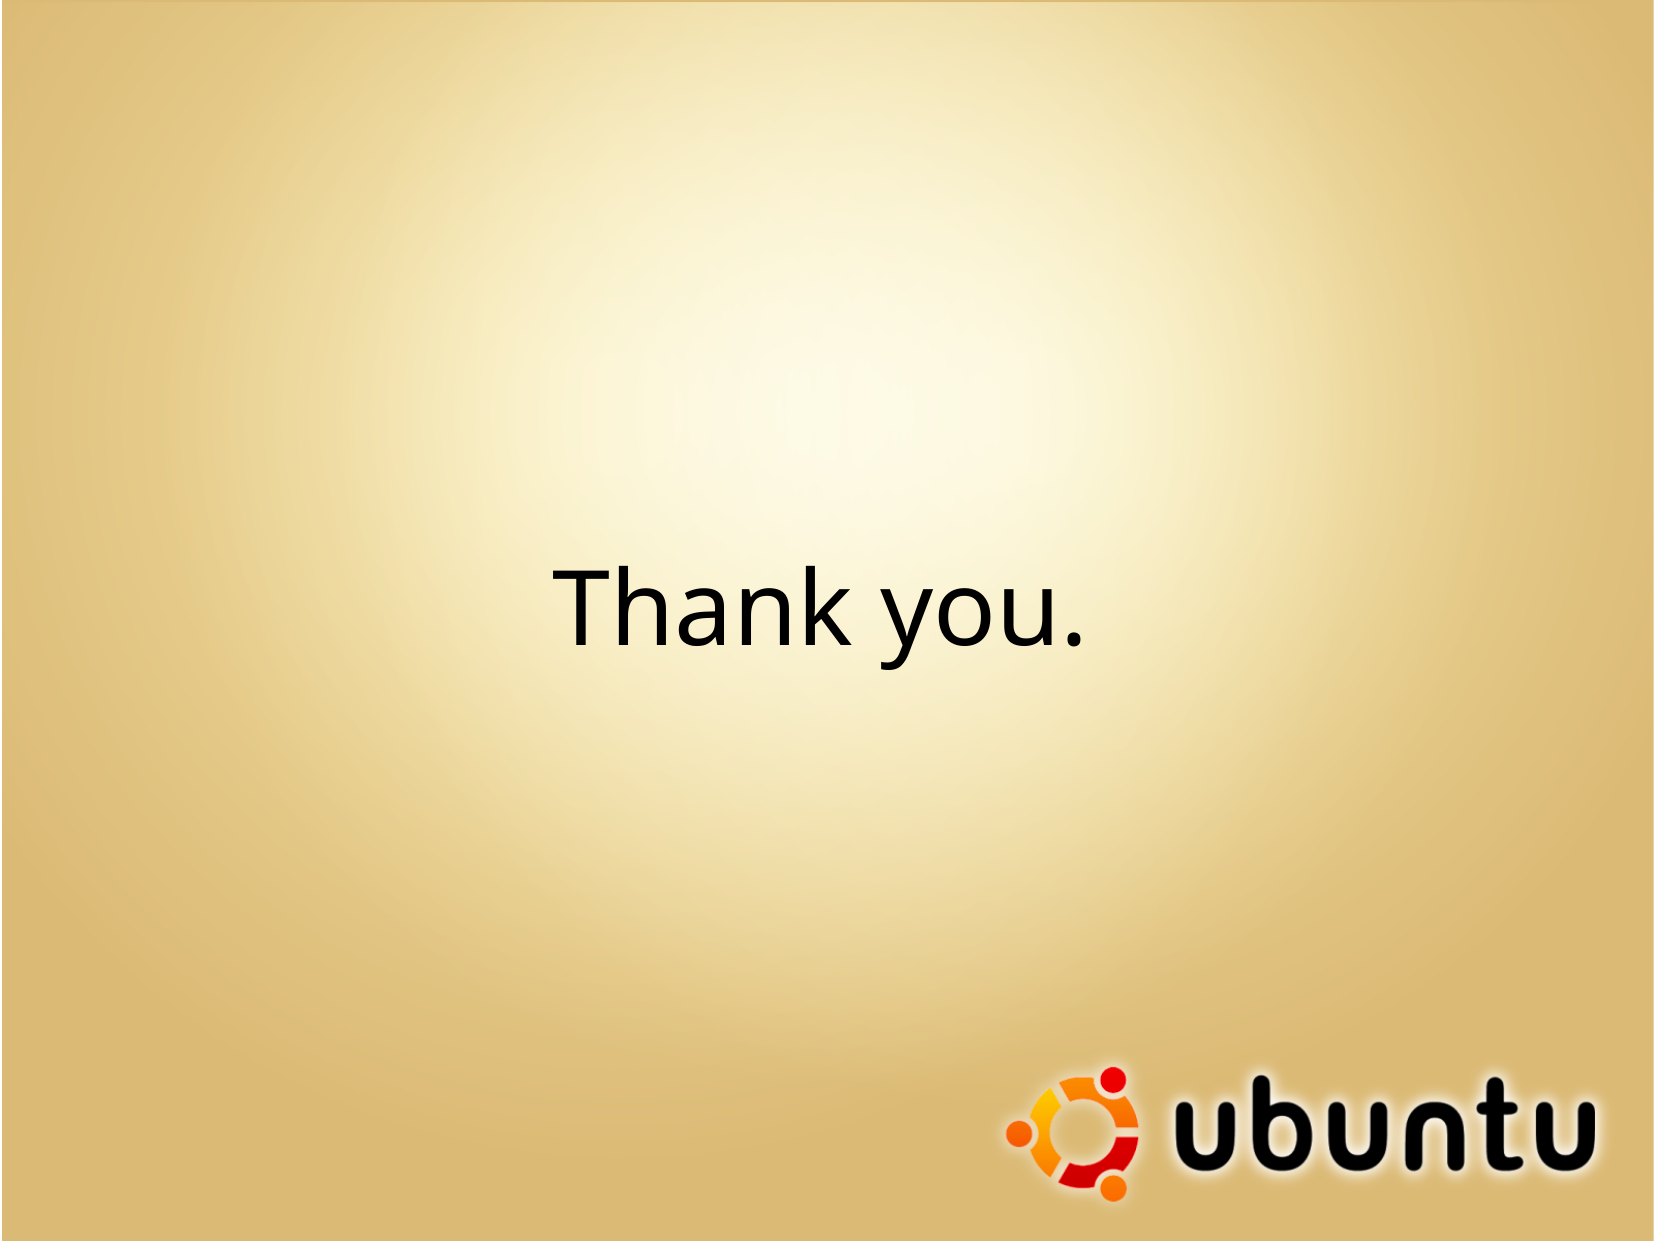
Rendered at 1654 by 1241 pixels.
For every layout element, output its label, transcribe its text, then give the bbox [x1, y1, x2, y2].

picture [2, 0, 1654, 1241]
title Thank you. [76, 324, 1565, 886]
